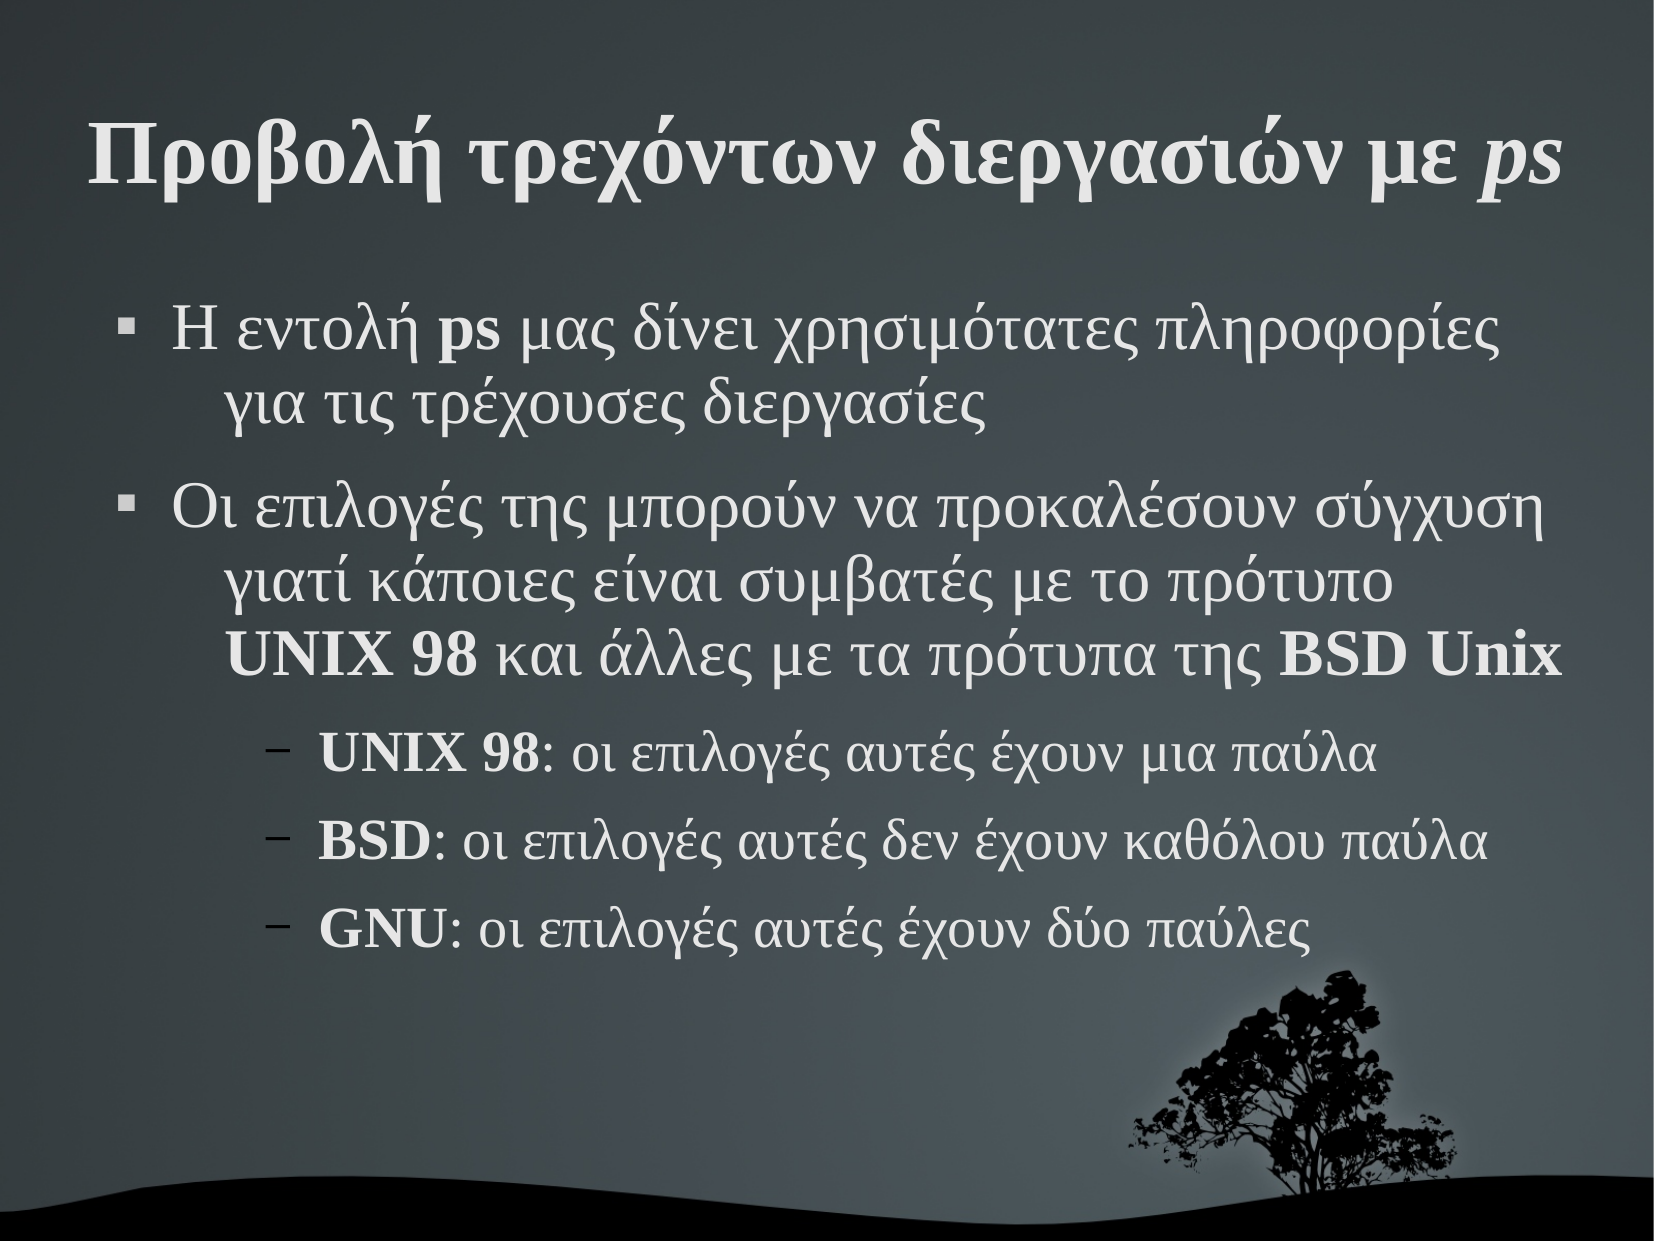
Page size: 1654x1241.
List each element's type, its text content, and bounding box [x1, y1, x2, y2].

list Η εντολή ps μας δίνει χρησιμότατες πληροφορίες για τις τρέχουσες διεργασίες Οι επιλογές της μπορούν να προκαλέσουν σύγχυση γιατί κάποιες είναι συμβατές με το πρότυπο UNIX 98 και άλλες με τα πρότυπα της BSD Unix UNIX 98: οι επιλογές αυτές έχουν μια παύλα BSD: οι επιλογές αυτές δεν έχουν καθόλου παύλα GNU: οι επιλογές αυτές έχουν δύο παύλες [82, 290, 1571, 1109]
title Προβολή τρεχόντων διεργασιών με ps [82, 49, 1571, 257]
picture [0, 0, 1654, 1241]
